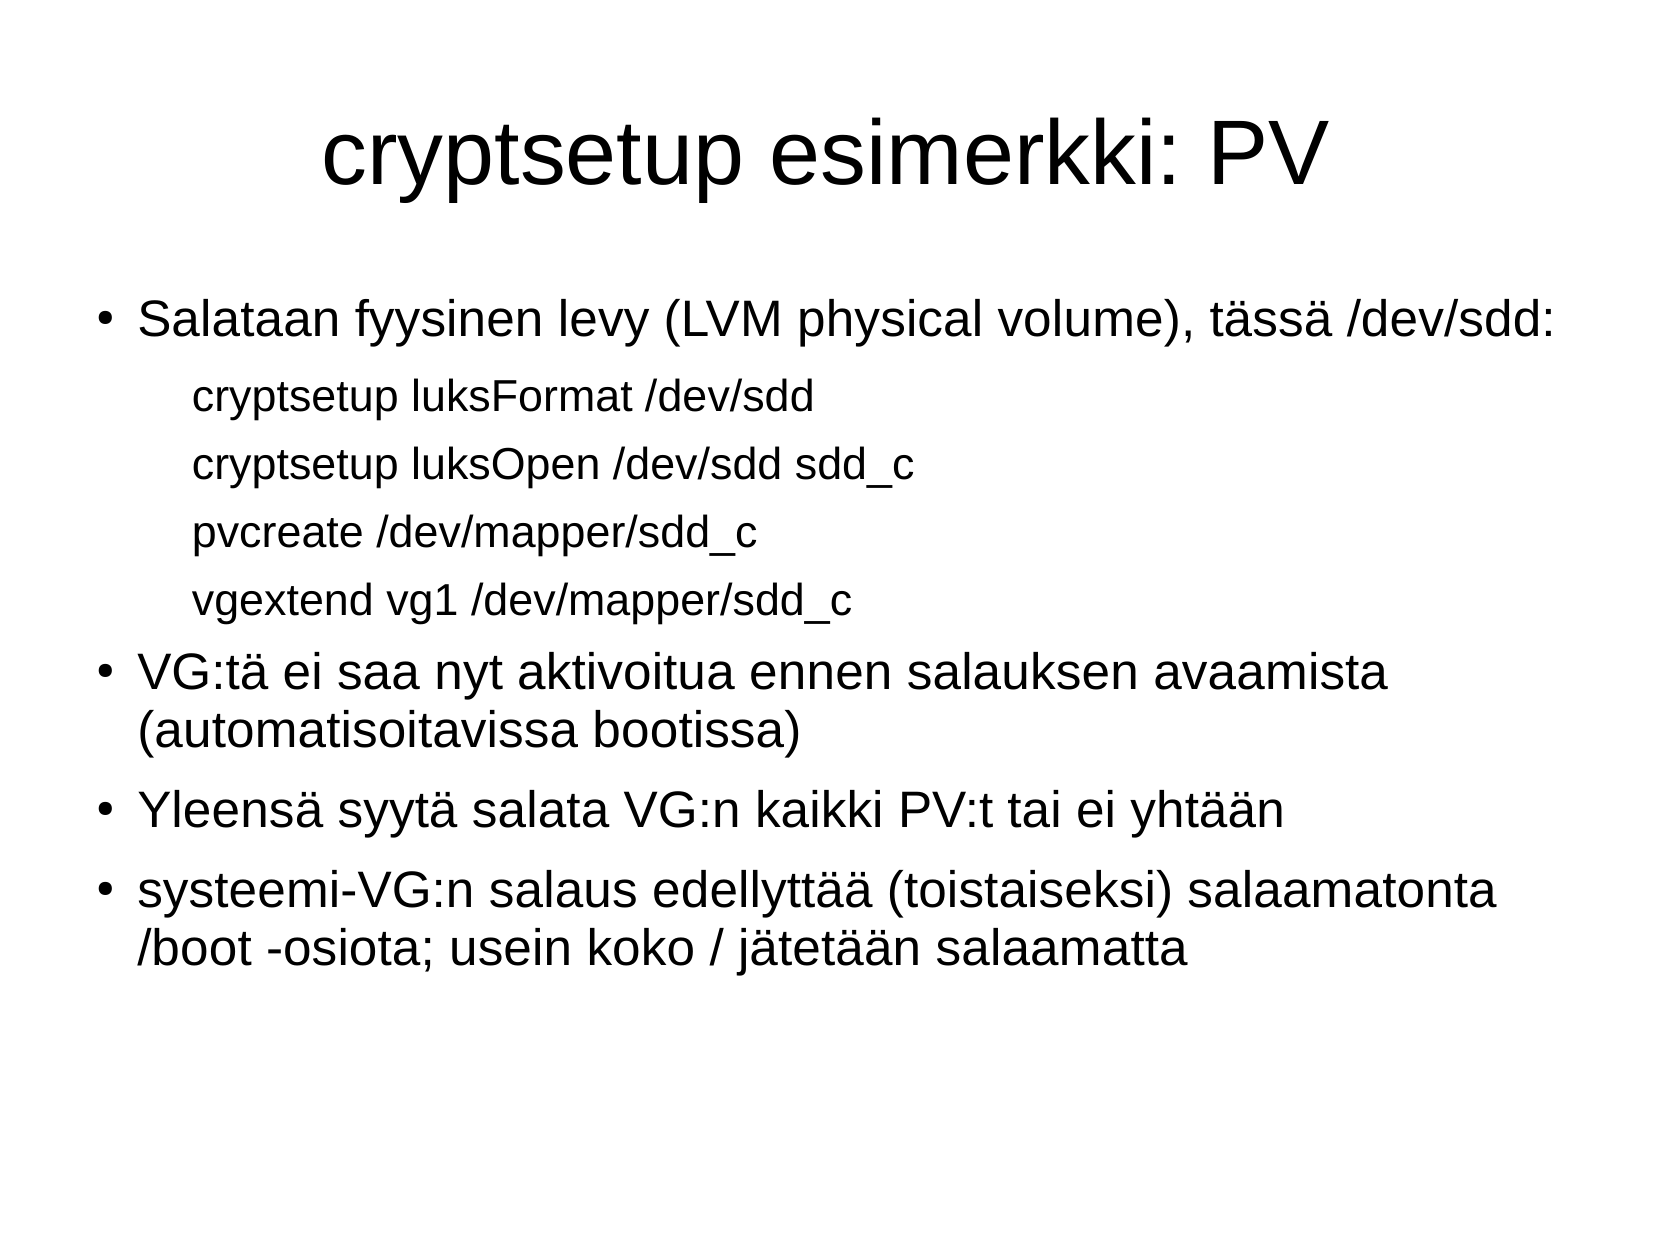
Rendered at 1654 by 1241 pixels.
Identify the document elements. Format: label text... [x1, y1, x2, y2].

list Salataan fyysinen levy (LVM physical volume), tässä /dev/sdd: cryptsetup luksFormat /dev/sdd cryptsetup luksOpen /dev/sdd sdd_c pvcreate /dev/mapper/sdd_c vgextend vg1 /dev/mapper/sdd_c VG:tä ei saa nyt aktivoitua ennen salauksen avaamista (automatisoitavissa bootissa) Yleensä syytä salata VG:n kaikki PV:t tai ei yhtään systeemi-VG:n salaus edellyttää (toistaiseksi) salaamatonta /boot -osiota; usein koko / jätetään salaamatta [82, 290, 1571, 1010]
title cryptsetup esimerkki: PV [82, 49, 1571, 257]
